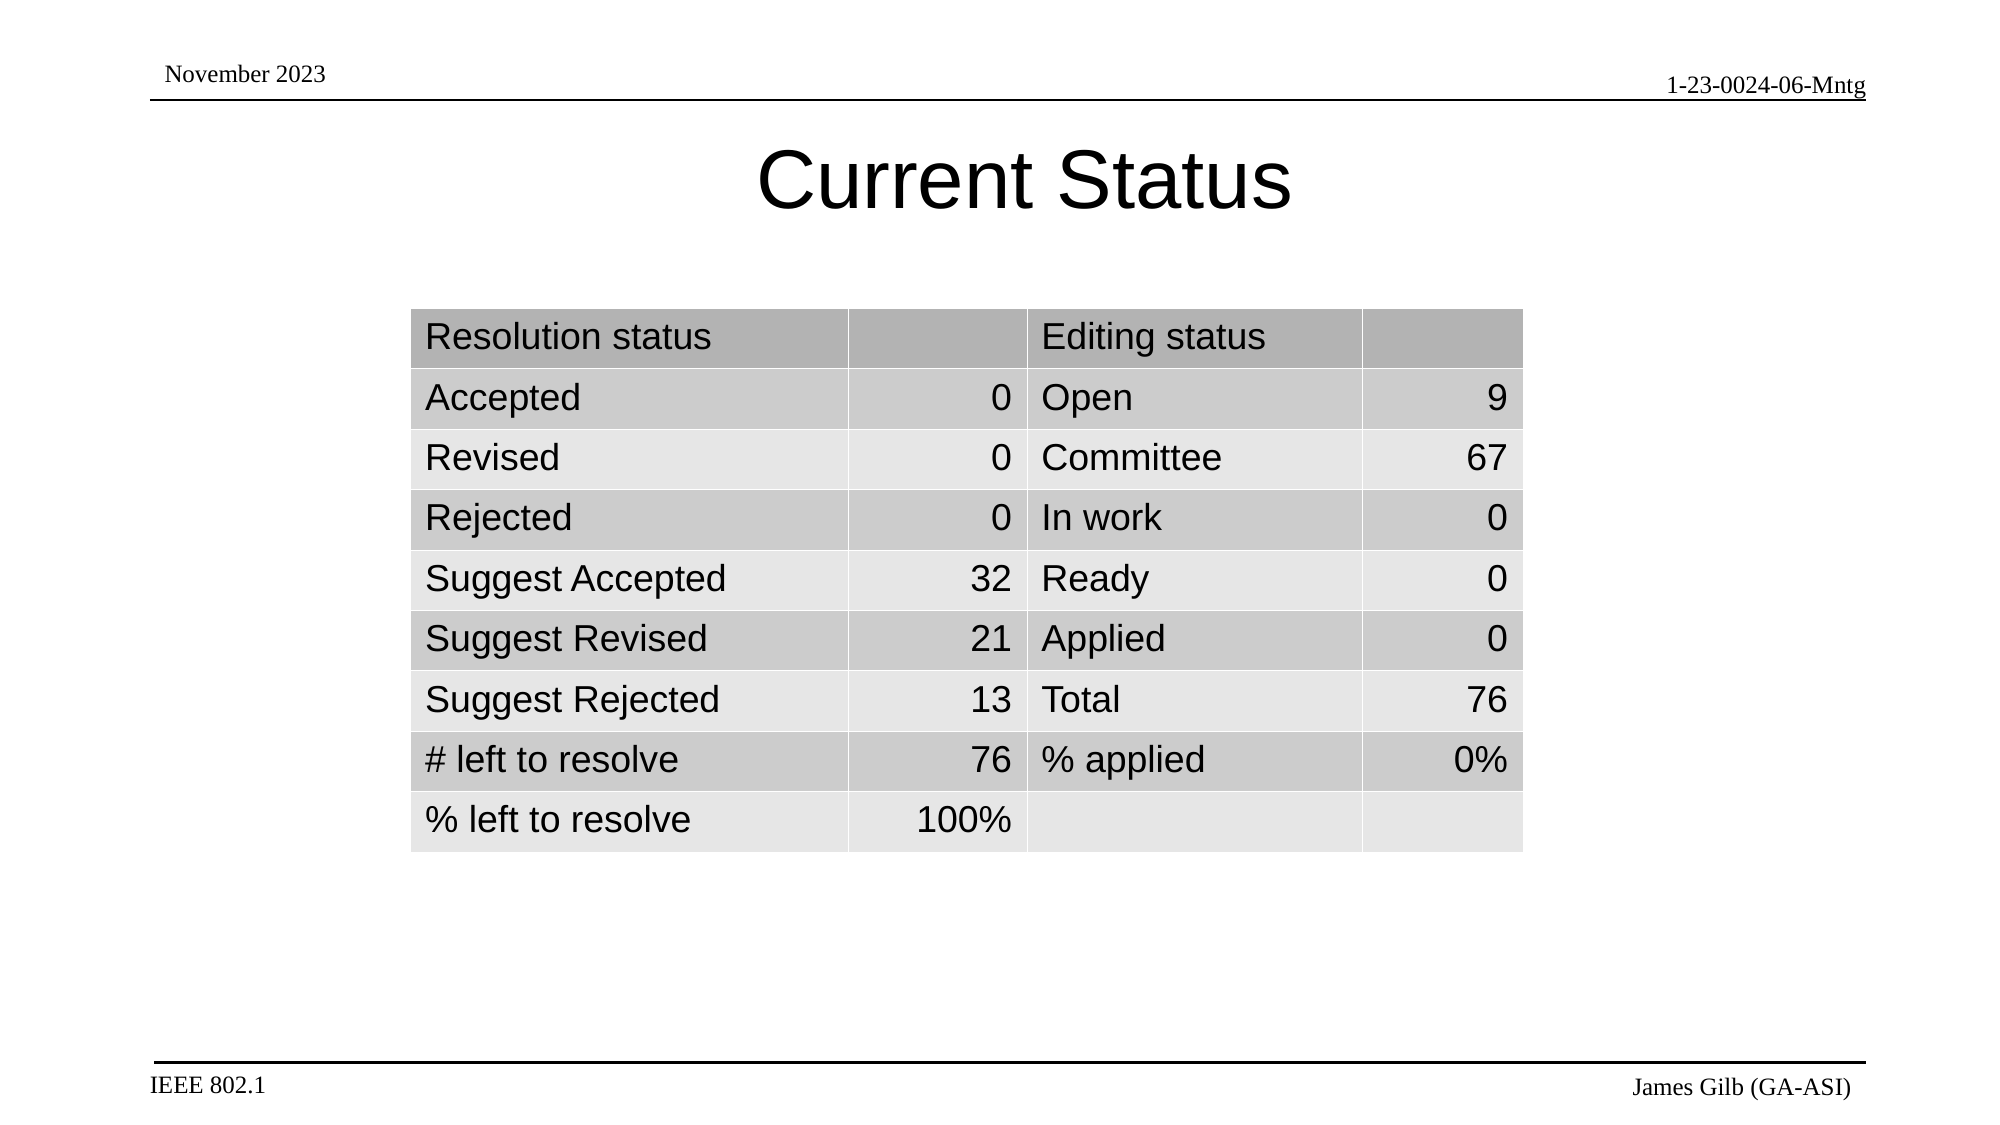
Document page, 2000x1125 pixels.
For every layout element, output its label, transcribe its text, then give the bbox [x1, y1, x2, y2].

table_cell Open [1028, 369, 1362, 429]
table_cell 67 [1363, 430, 1523, 489]
table_header Editing status [1028, 309, 1362, 368]
table_cell 0 [1363, 490, 1523, 550]
table_cell Suggest Accepted [411, 551, 848, 610]
table_cell Committee [1028, 430, 1362, 489]
table_cell 0 [849, 369, 1027, 429]
table_cell 100% [849, 792, 1027, 852]
table_cell % applied [1028, 732, 1362, 791]
table_cell Suggest Rejected [411, 671, 848, 731]
table_cell 0 [849, 490, 1027, 550]
table_cell [1028, 792, 1362, 852]
table_cell Applied [1028, 611, 1362, 670]
table_cell 76 [1363, 671, 1523, 731]
table_cell Revised [411, 430, 848, 489]
table_header [1363, 309, 1523, 368]
table_header Resolution status [411, 309, 848, 368]
table_header [849, 309, 1027, 368]
table_cell [1363, 792, 1523, 852]
table_cell 0 [1363, 551, 1523, 610]
table_cell % left to resolve [411, 792, 848, 852]
table_cell 21 [849, 611, 1027, 670]
table_cell Accepted [411, 369, 848, 429]
table_cell Total [1028, 671, 1362, 731]
title Current Status [149, 112, 1900, 238]
table_cell In work [1028, 490, 1362, 550]
table_cell 0% [1363, 732, 1523, 791]
table_cell 9 [1363, 369, 1523, 429]
table_cell # left to resolve [411, 732, 848, 791]
table_cell 0 [849, 430, 1027, 489]
table_cell 32 [849, 551, 1027, 610]
table_cell 0 [1363, 611, 1523, 670]
table_cell Ready [1028, 551, 1362, 610]
table_cell 76 [849, 732, 1027, 791]
table_cell Rejected [411, 490, 848, 550]
table_cell 13 [849, 671, 1027, 731]
table_cell Suggest Revised [411, 611, 848, 670]
